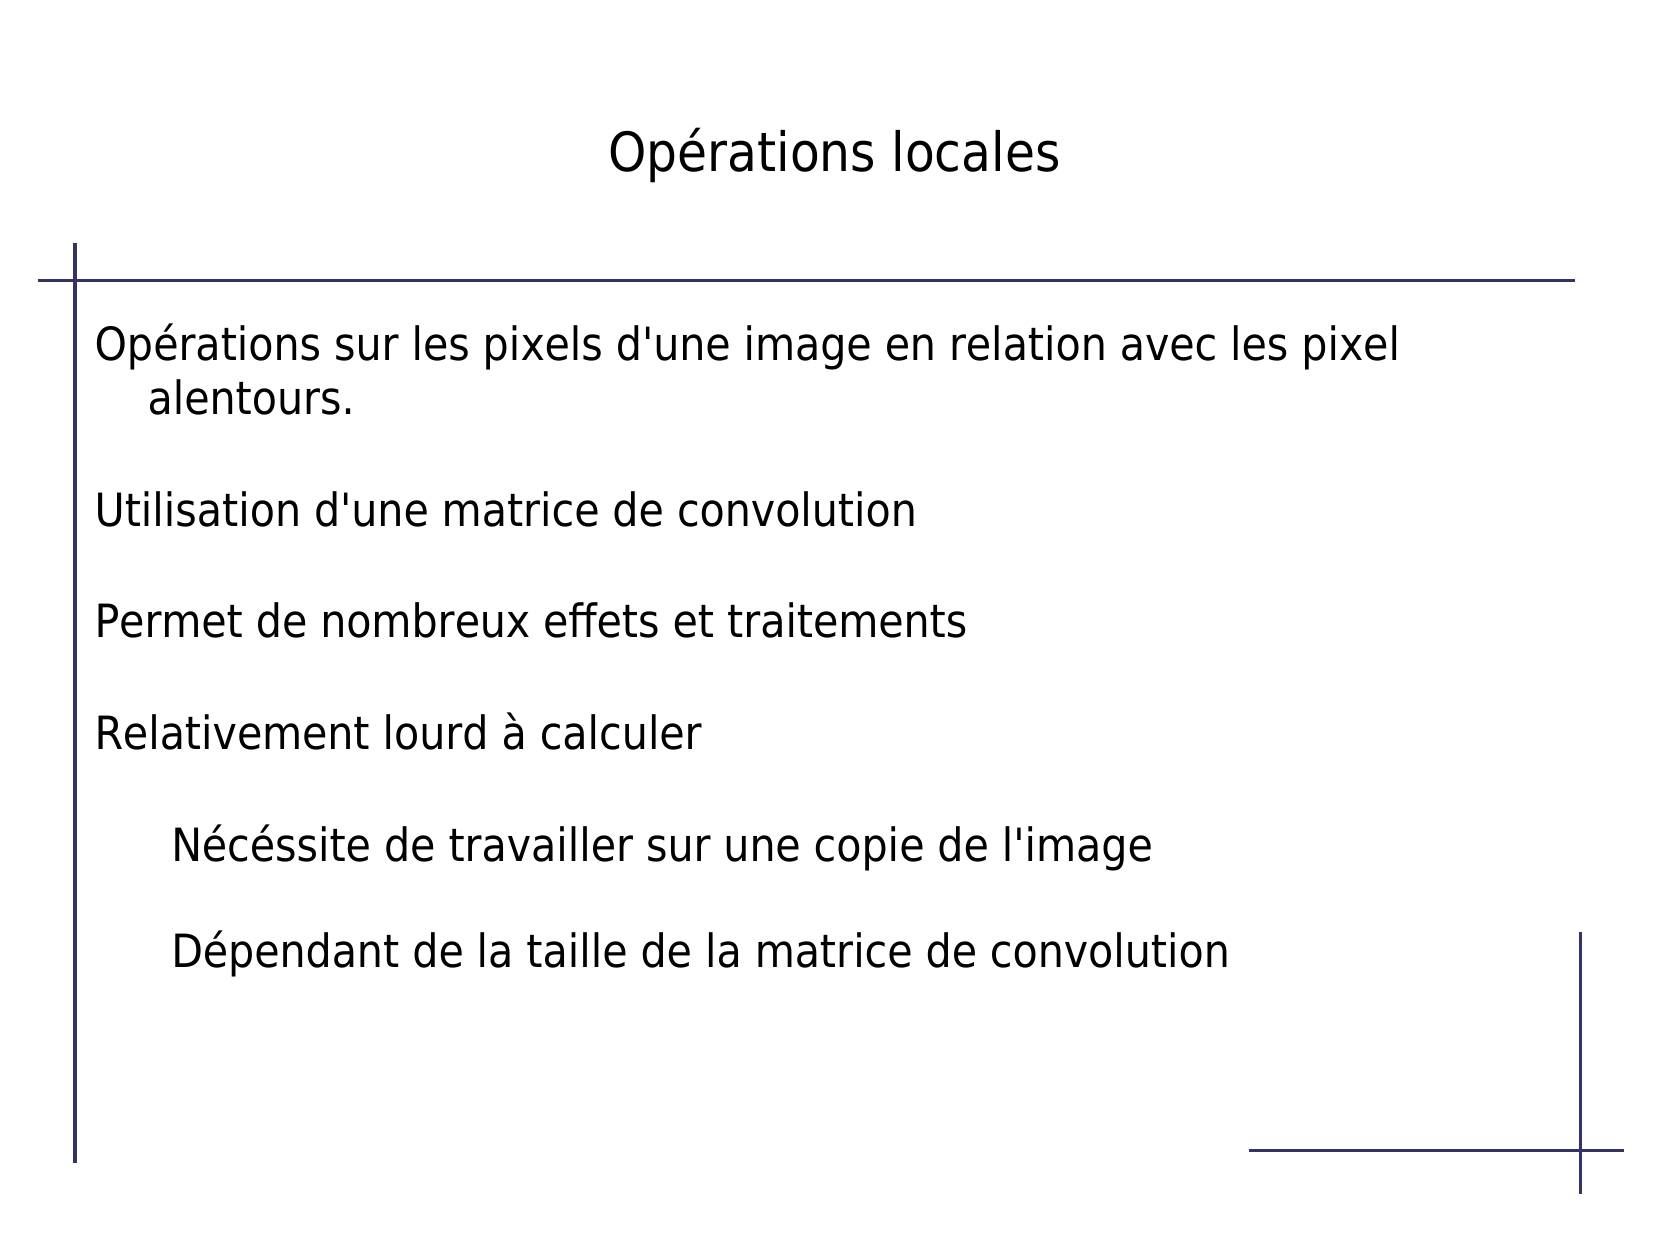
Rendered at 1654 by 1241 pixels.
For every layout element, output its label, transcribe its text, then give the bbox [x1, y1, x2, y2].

title Opérations locales [112, 49, 1558, 257]
list Opérations sur les pixels d'une image en relation avec les pixel alentours. Utilisation d'une matrice de convolution Permet de nombreux effets et traitements Relativement lourd à calculer Nécéssite de travailler sur une copie de l'image Dépendant de la taille de la matrice de convolution [76, 318, 1565, 1123]
